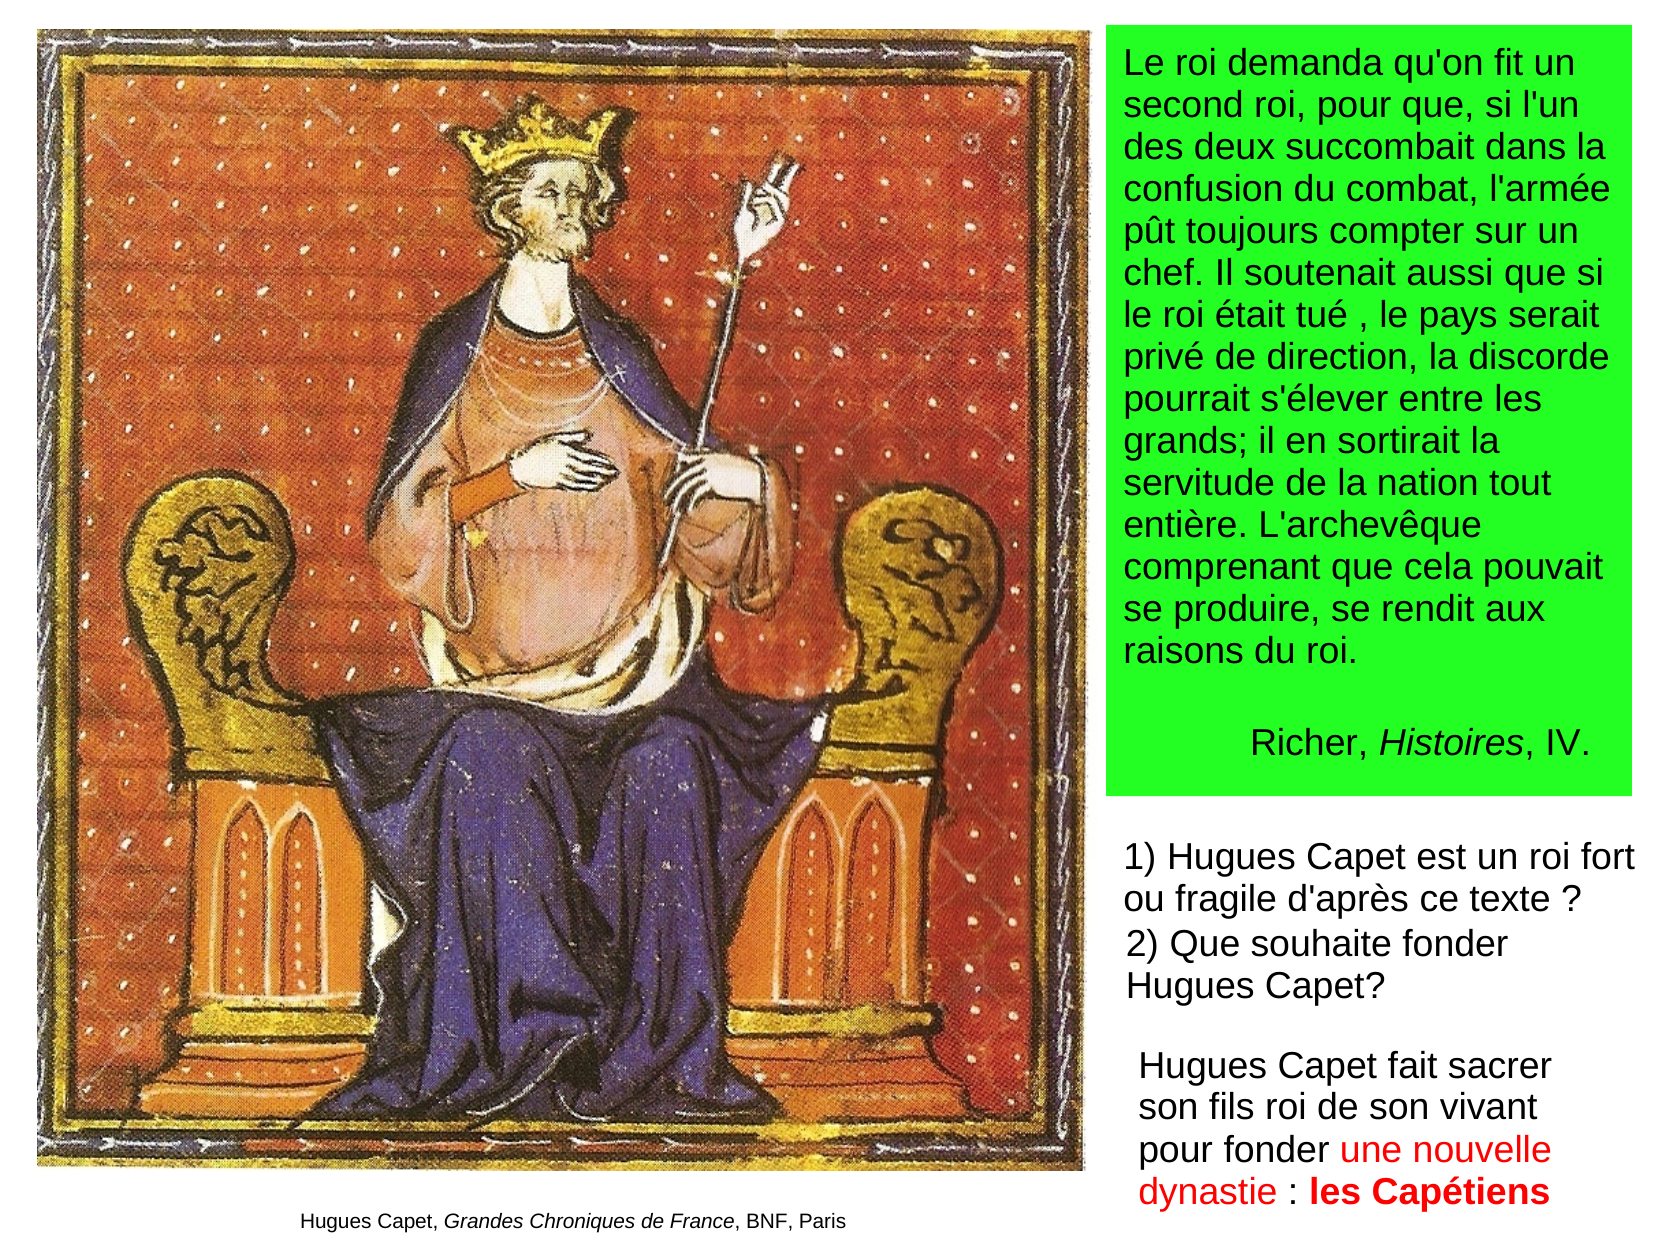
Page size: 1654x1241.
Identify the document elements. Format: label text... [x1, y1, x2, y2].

text_box 2) Que souhaite fonder Hugues Capet? [1111, 928, 1524, 1015]
text_box Hugues Capet fait sacrer son fils roi de son vivant pour fonder une nouvelle dynastie : les Capétiens [1123, 1036, 1590, 1221]
picture [37, 29, 1102, 1171]
text_box Hugues Capet, Grandes Chroniques de France, BNF, Paris [285, 1202, 1374, 1241]
text_box 1) Hugues Capet est un roi fort ou fragile d'après ce texte ? [1108, 828, 1654, 928]
text_box Le roi demanda qu'on fit un second roi, pour que, si l'un des deux succombait dans la confusion du combat, l'armée pût toujours compter sur un chef. Il soutenait aussi que si le roi était tué , le pays serait privé de direction, la discorde pourrait s'élever entre les grands; il en sortirait la servitude de la nation tout entière. L'archevêque comprenant que cela pouvait se produire, se rendit aux raisons du roi. Richer, Histoires, IV. [1108, 34, 1627, 774]
text_box [1106, 24, 1632, 797]
